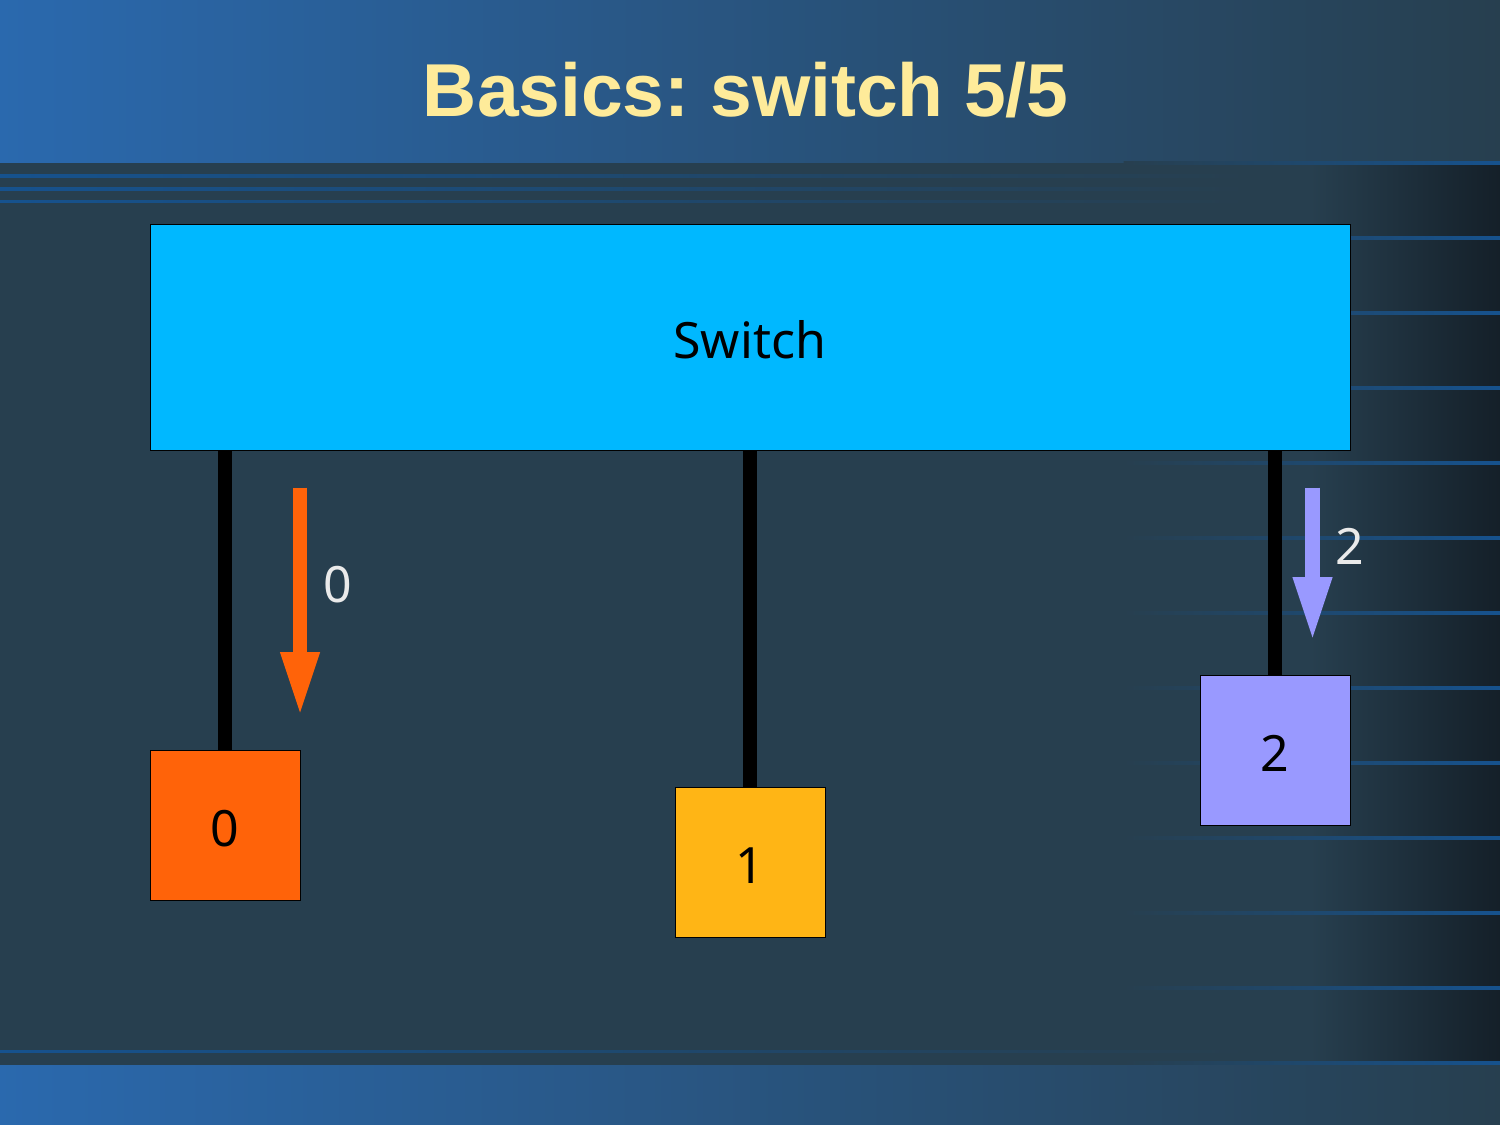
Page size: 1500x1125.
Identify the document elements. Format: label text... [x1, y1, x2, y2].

title Basics: switch 5/5 [83, 24, 1409, 151]
text_box 2 [1312, 487, 1388, 601]
text_box 2 [1200, 675, 1351, 826]
text_box Switch [150, 224, 1351, 451]
text_box 1 [675, 787, 826, 938]
text_box 0 [300, 487, 376, 676]
text_box 0 [150, 750, 301, 901]
